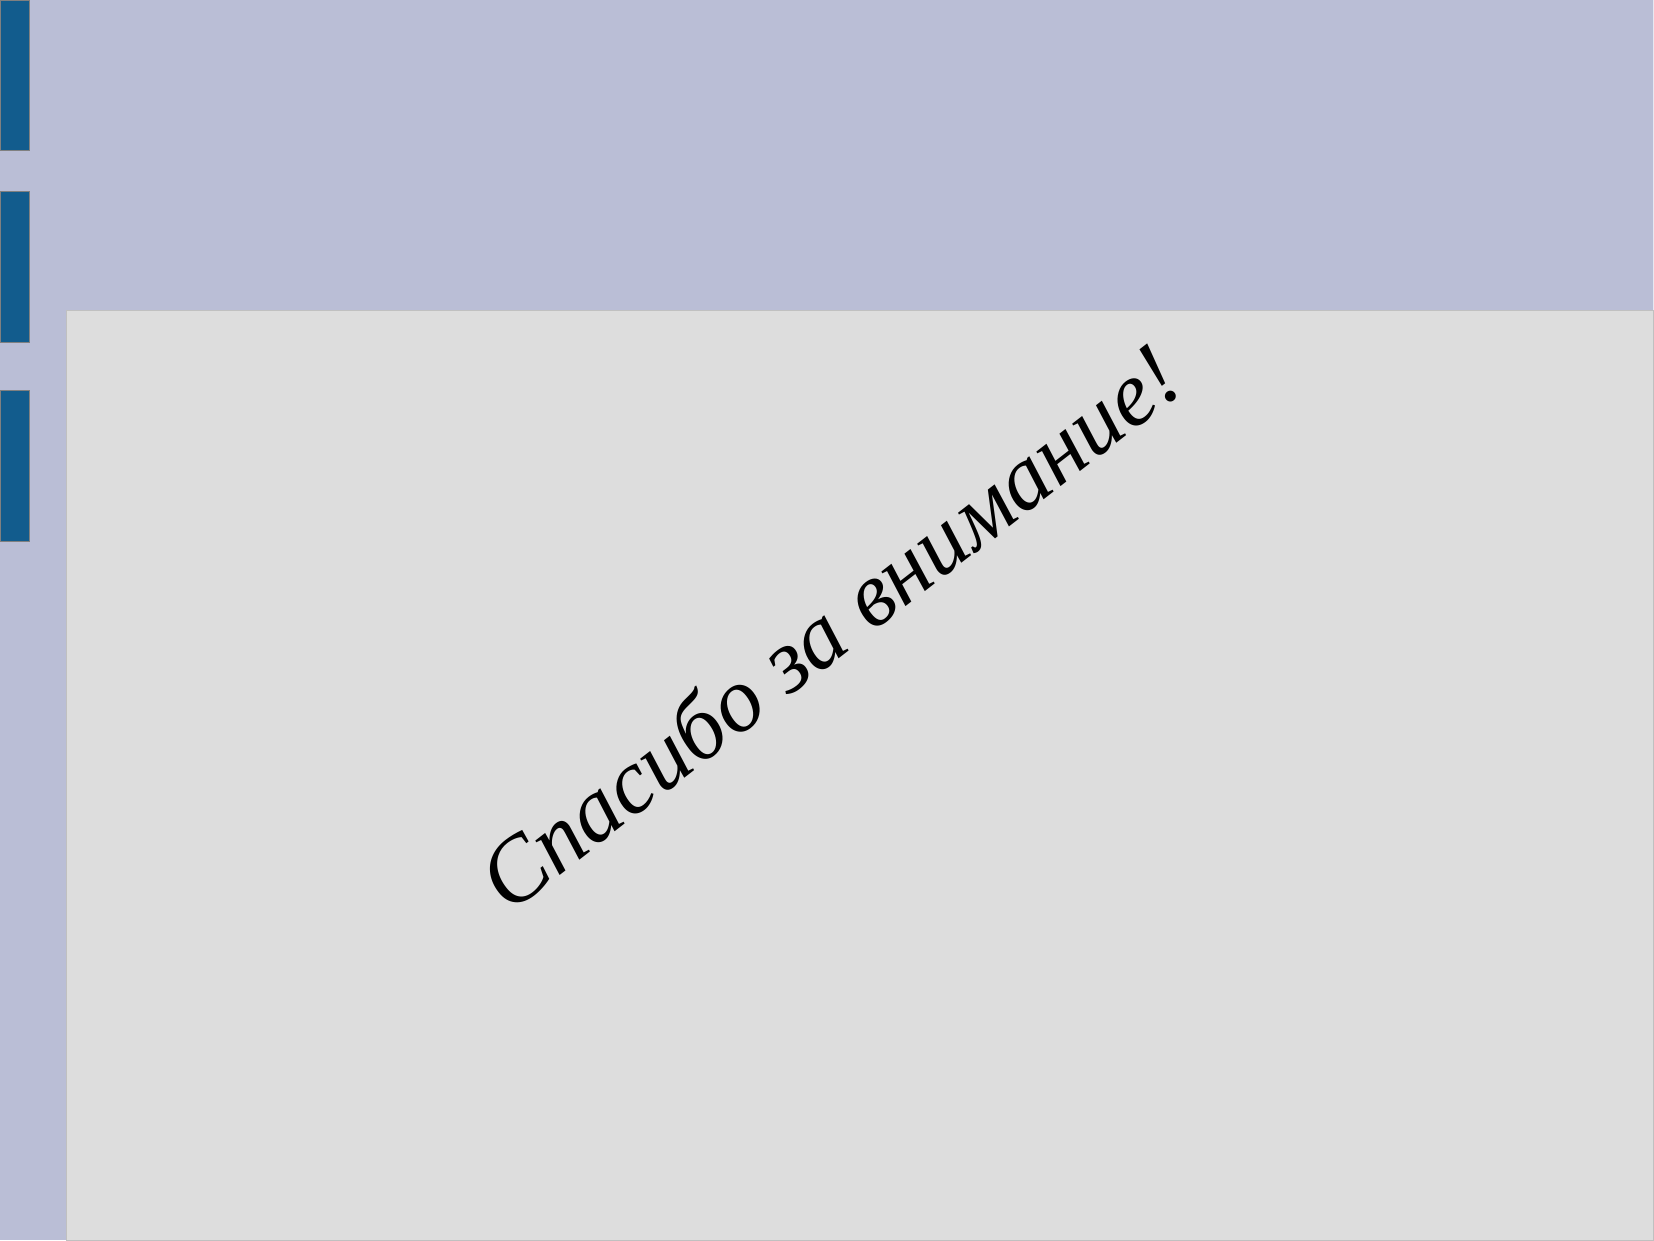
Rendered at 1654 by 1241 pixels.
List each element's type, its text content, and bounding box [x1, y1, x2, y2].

subtitle Спасибо за внимание! [0, 0, 1654, 1241]
